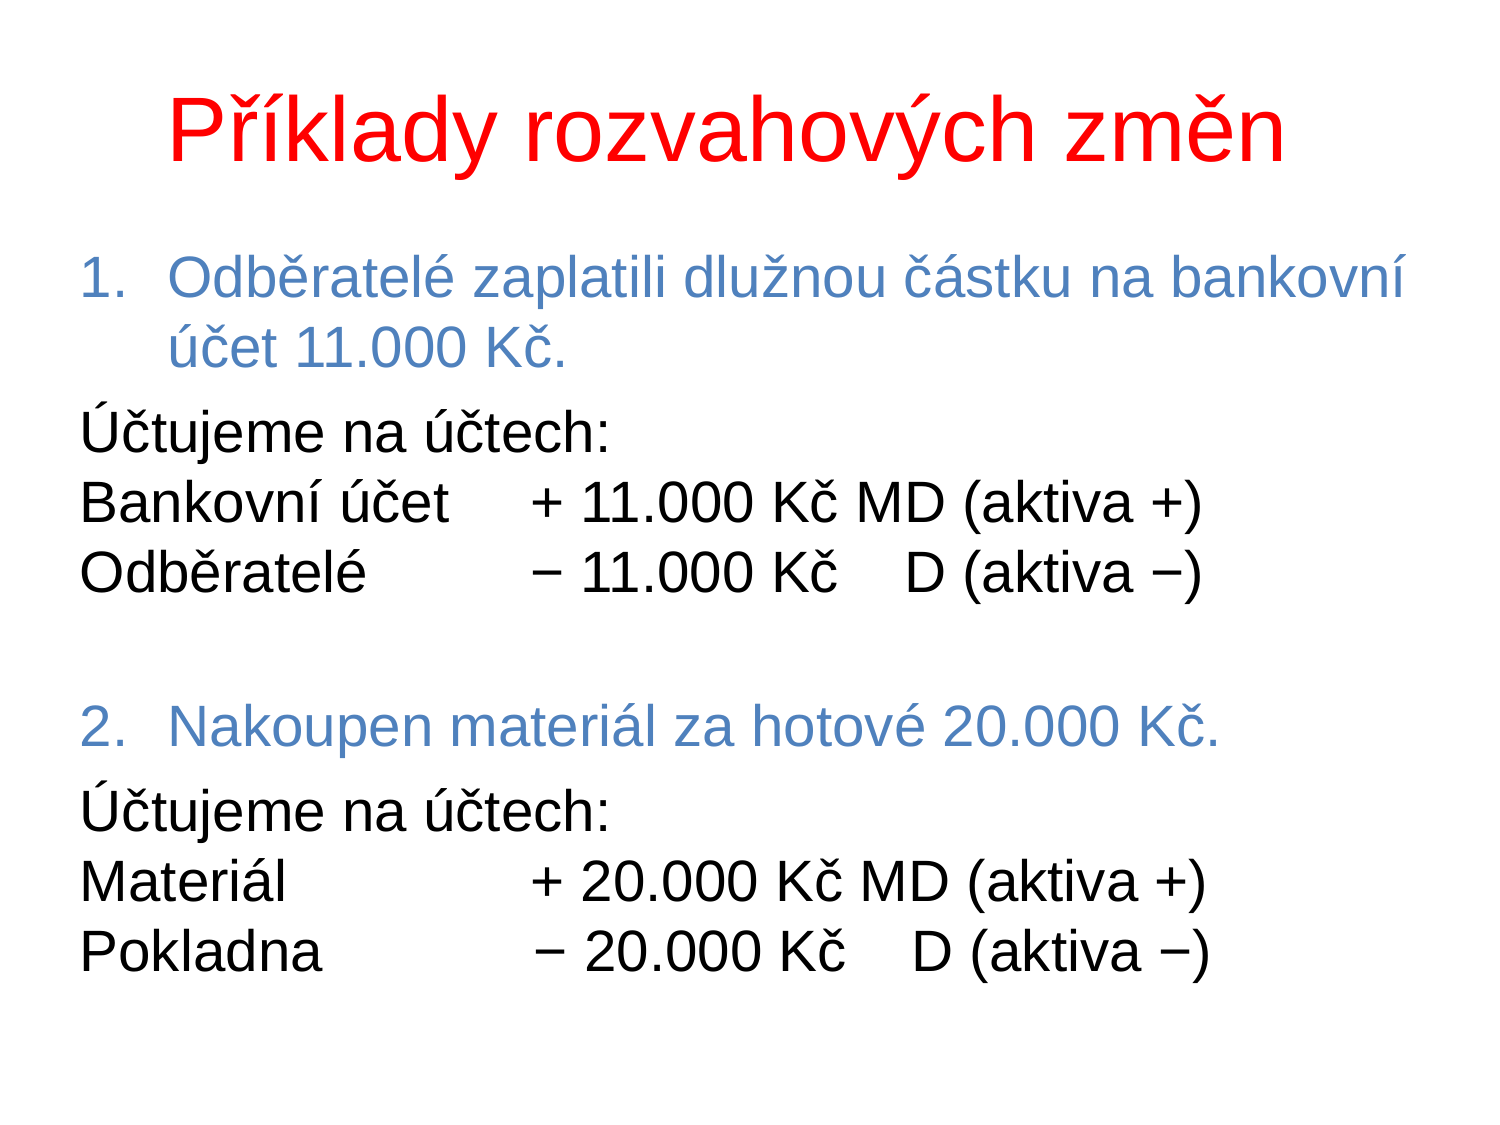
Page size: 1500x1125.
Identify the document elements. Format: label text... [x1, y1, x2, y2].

title Příklady rozvahových změn [53, 30, 1404, 219]
list Odběratelé zaplatili dlužnou částku na bankovní účet 11.000 Kč. Účtujeme na účtech: Bankovní účet + 11.000 Kč MD (aktiva +) Odběratelé − 11.000 Kč D (aktiva −) Nakoupen materiál za hotové 20.000 Kč. Účtujeme na účtech: Materiál + 20.000 Kč MD (aktiva +) Pokladna − 20.000 Kč D (aktiva −) [64, 231, 1459, 1059]
